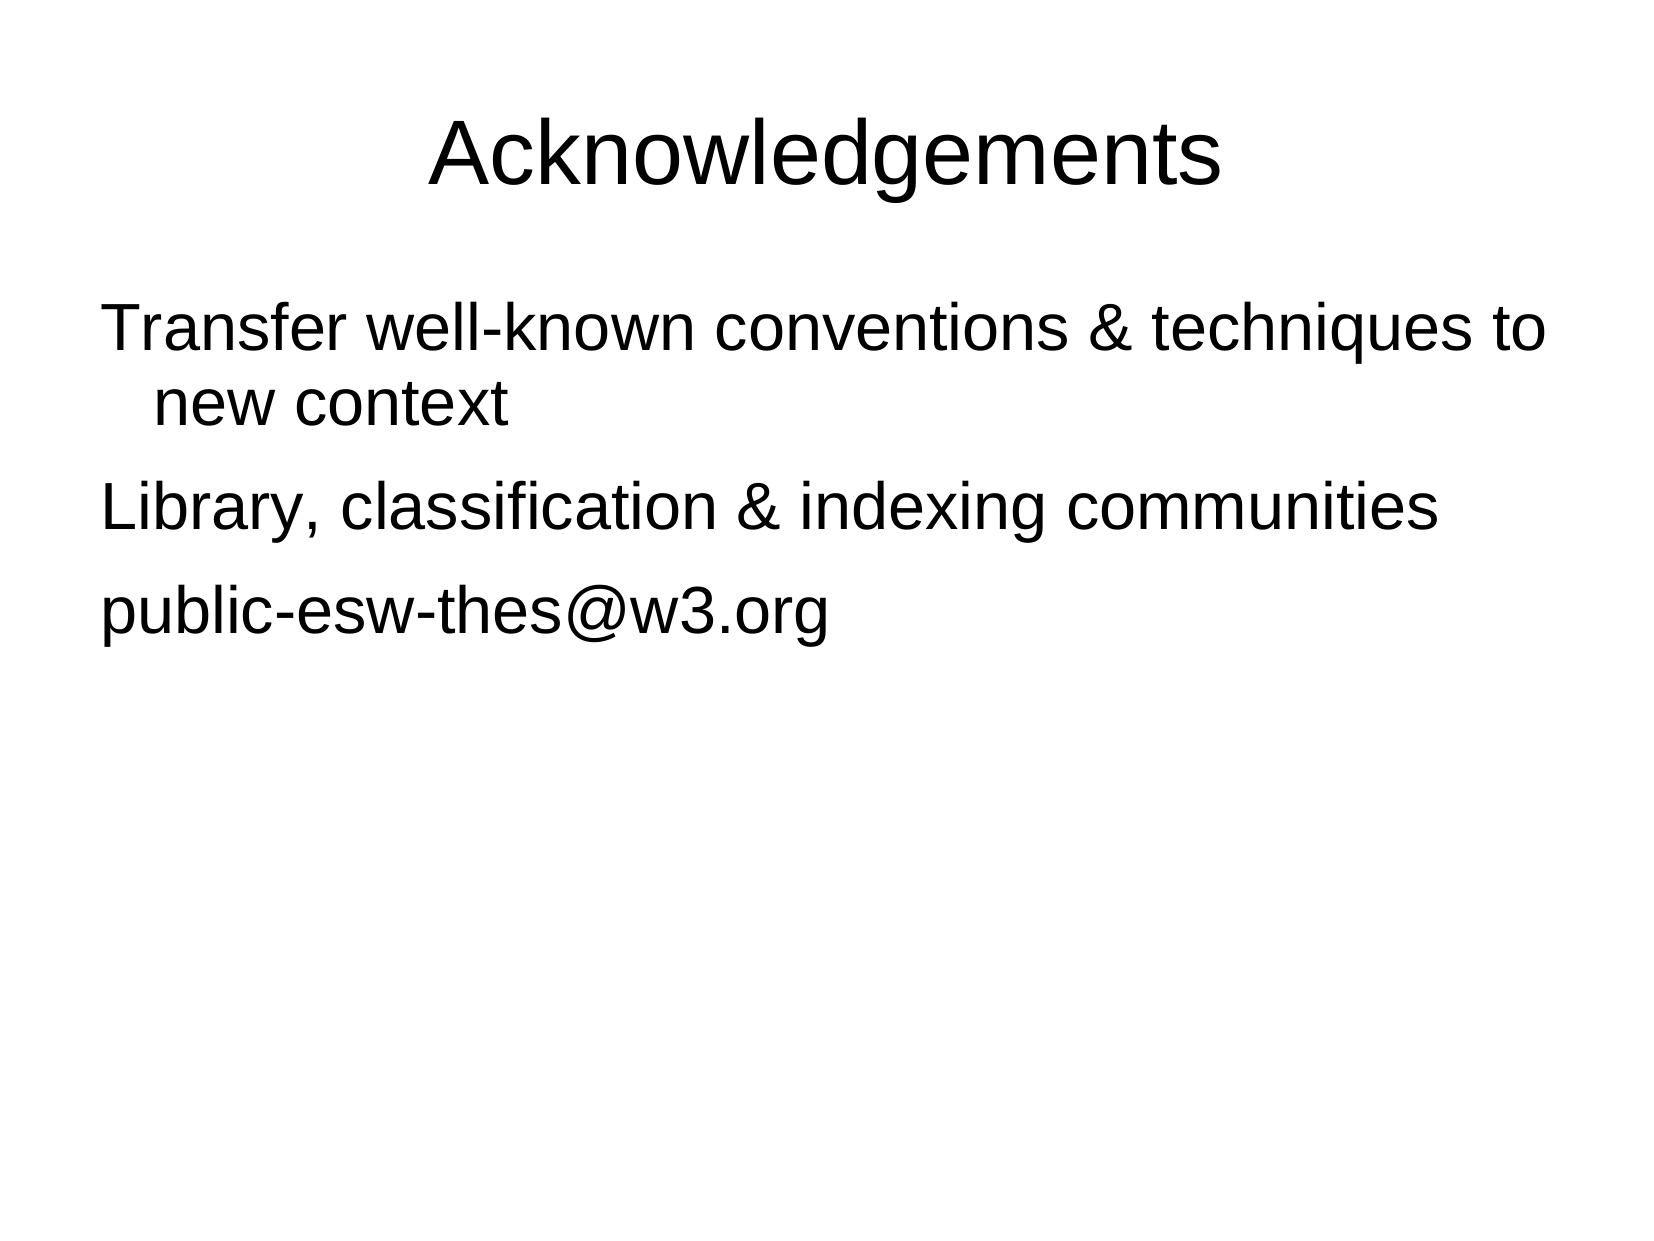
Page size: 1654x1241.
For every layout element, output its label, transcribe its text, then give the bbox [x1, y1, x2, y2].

title Acknowledgements [82, 56, 1571, 250]
list Transfer well-known conventions & techniques to new context Library, classification & indexing communities public-esw-thes@w3.org [82, 290, 1571, 1094]
